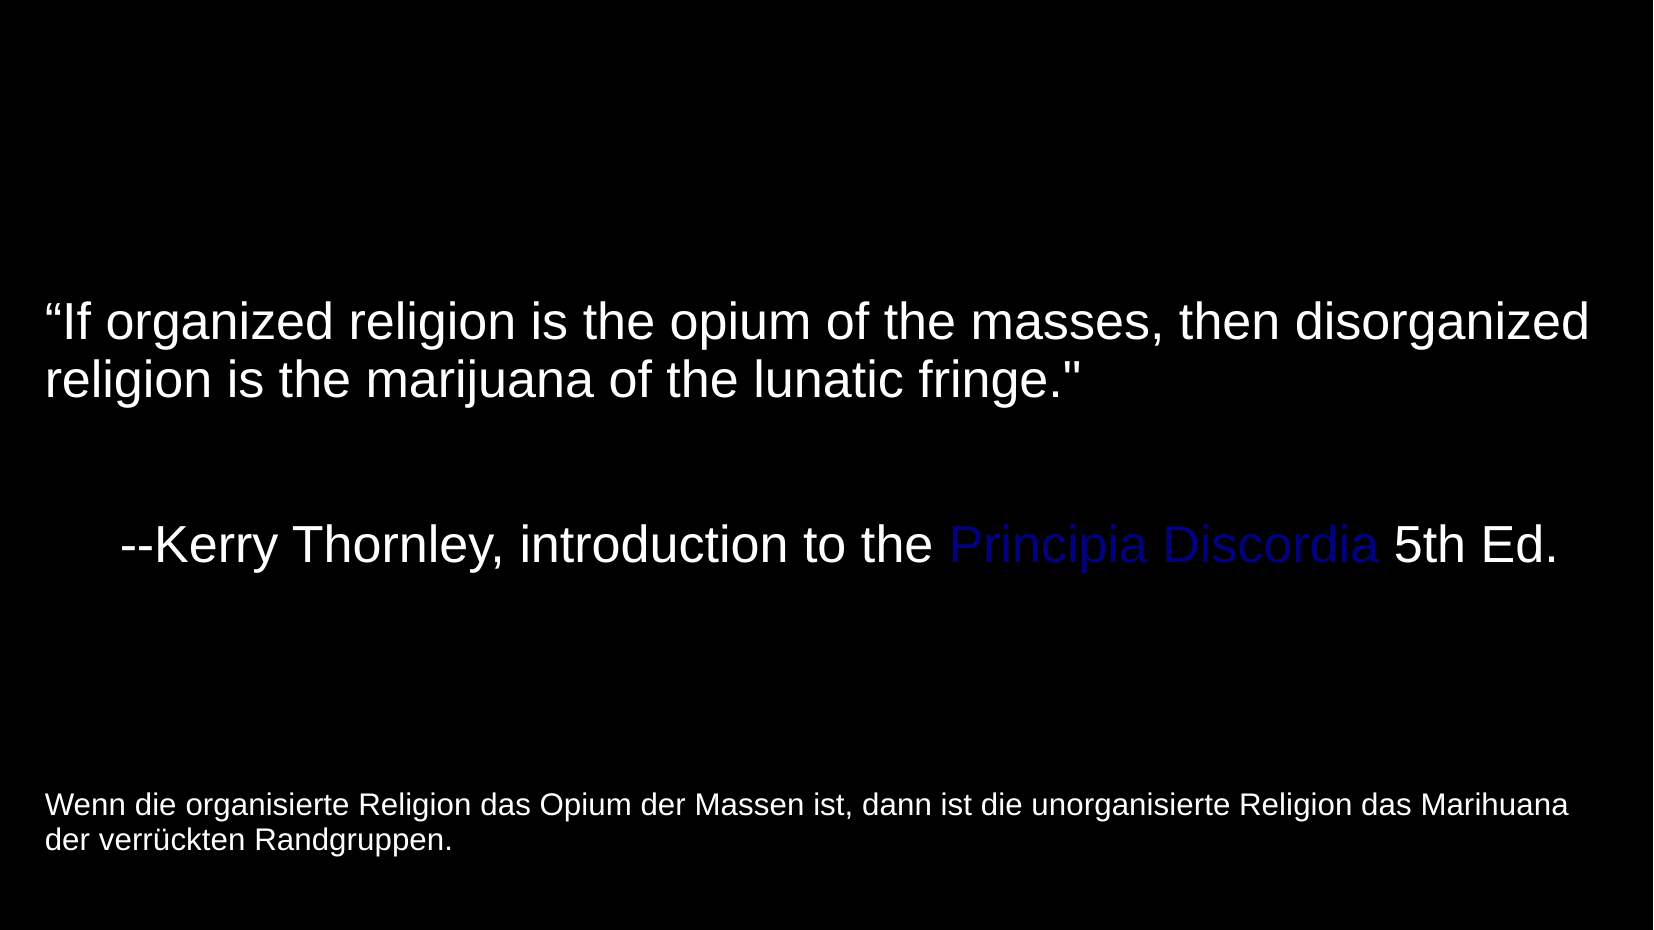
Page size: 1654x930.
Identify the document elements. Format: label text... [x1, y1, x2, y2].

text_box “If organized religion is the opium of the masses, then disorganized religion is the marijuana of the lunatic fringe." --Kerry Thornley, introduction to the Principia Discordia 5th Ed. [30, 284, 1621, 768]
text_box Wenn die organisierte Religion das Opium der Massen ist, dann ist die unorganisierte Religion das Marihuana der verrückten Randgruppen. [30, 780, 1591, 879]
